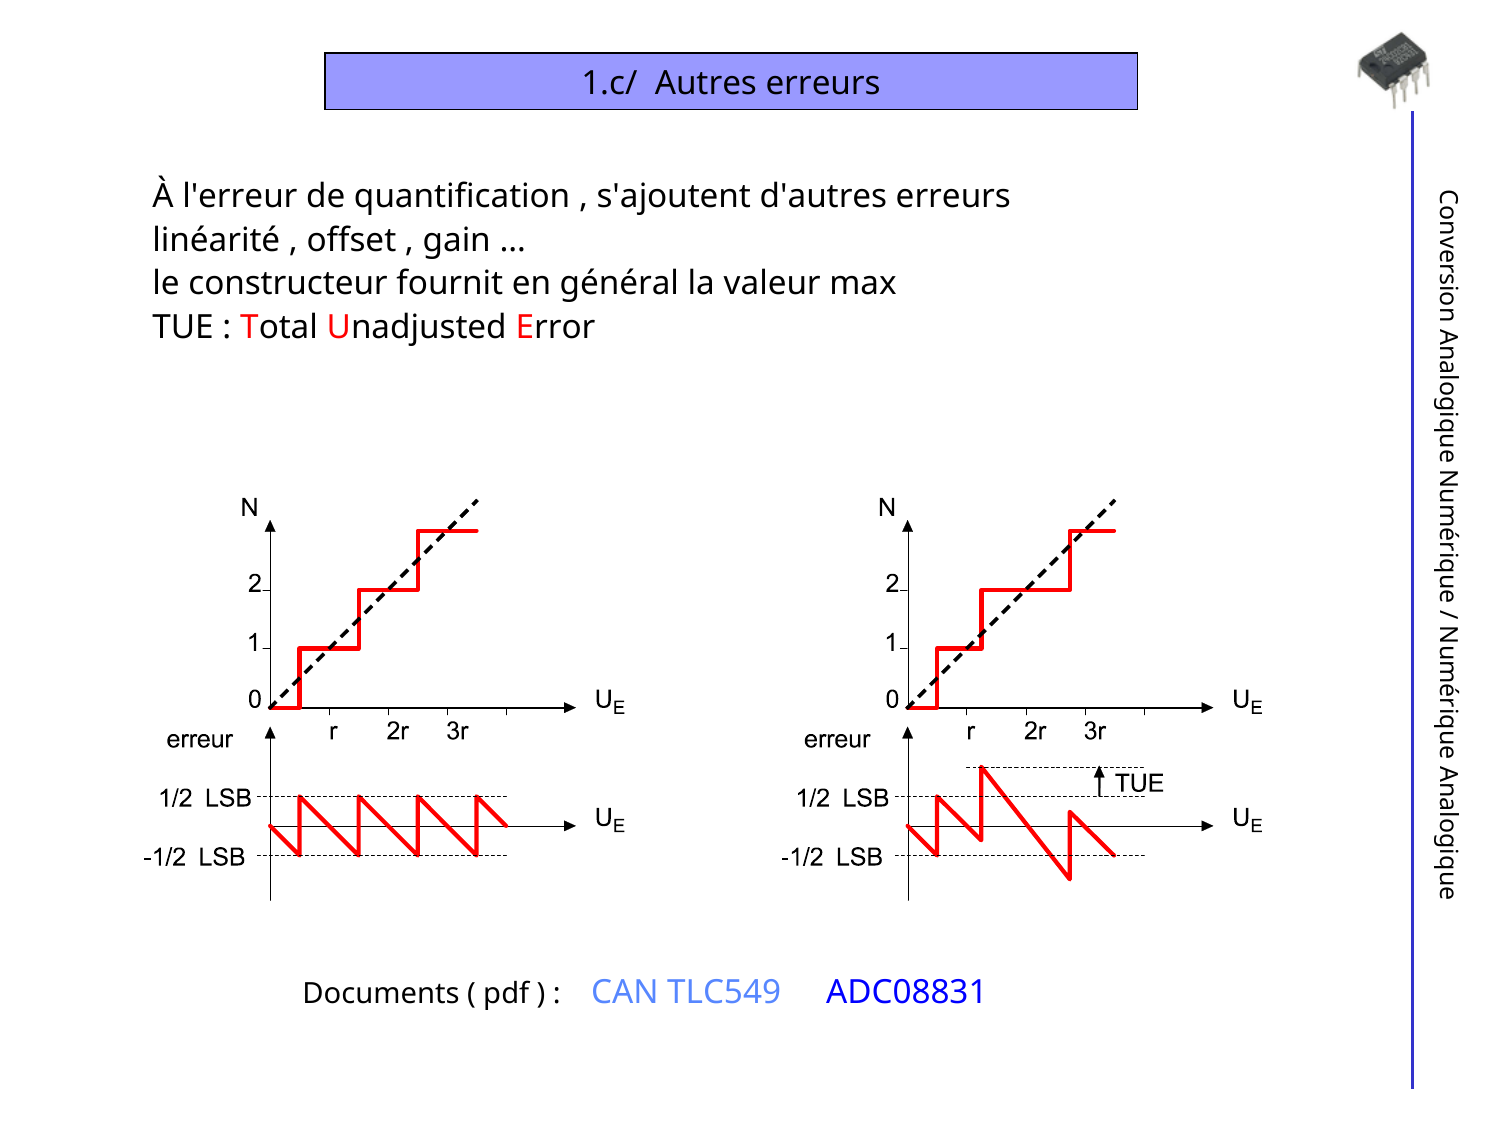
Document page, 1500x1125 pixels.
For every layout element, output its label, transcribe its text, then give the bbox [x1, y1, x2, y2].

picture [1351, 24, 1438, 113]
text_box Documents ( pdf ) : CAN TLC549 ADC08831 [287, 962, 1113, 1023]
chart [774, 490, 1301, 901]
chart [137, 490, 664, 901]
title 1.c/ Autres erreurs [324, 52, 1138, 110]
text_box Conversion Analogique Numérique / Numérique Analogique [1414, 174, 1473, 1001]
text_box À l'erreur de quantification , s'ajoutent d'autres erreurs linéarité , offset , gain … le constructeur fournit en général la valeur max TUE : Total Unadjusted Error [137, 162, 1276, 354]
